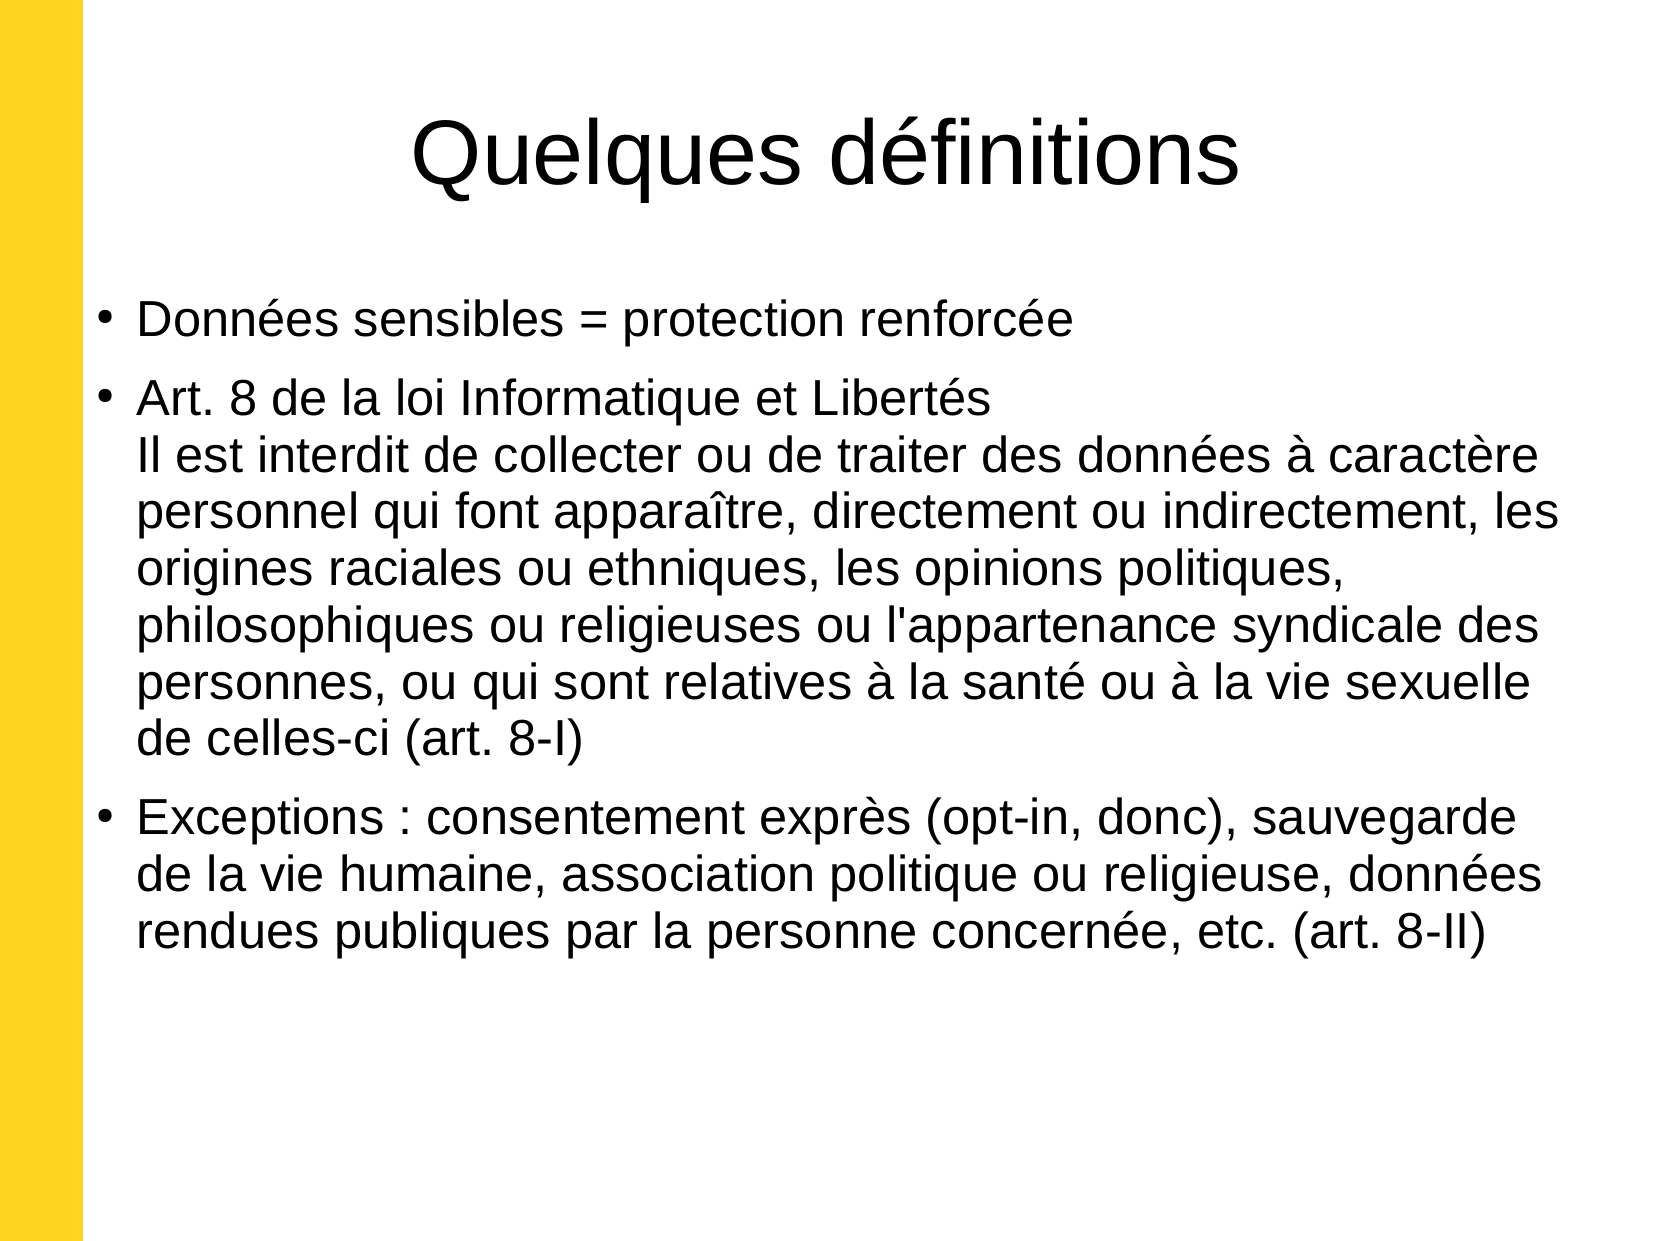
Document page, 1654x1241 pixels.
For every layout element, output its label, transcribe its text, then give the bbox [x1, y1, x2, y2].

list Données sensibles = protection renforcée Art. 8 de la loi Informatique et Libertés Il est interdit de collecter ou de traiter des données à caractère personnel qui font apparaître, directement ou indirectement, les origines raciales ou ethniques, les opinions politiques, philosophiques ou religieuses ou l'appartenance syndicale des personnes, ou qui sont relatives à la santé ou à la vie sexuelle de celles-ci (art. 8-I) Exceptions : consentement exprès (opt-in, donc), sauvegarde de la vie humaine, association politique ou religieuse, données rendues publiques par la personne concernée, etc. (art. 8-II) [83, 290, 1571, 1010]
text_box [0, 0, 83, 1241]
title Quelques définitions [83, 49, 1571, 257]
